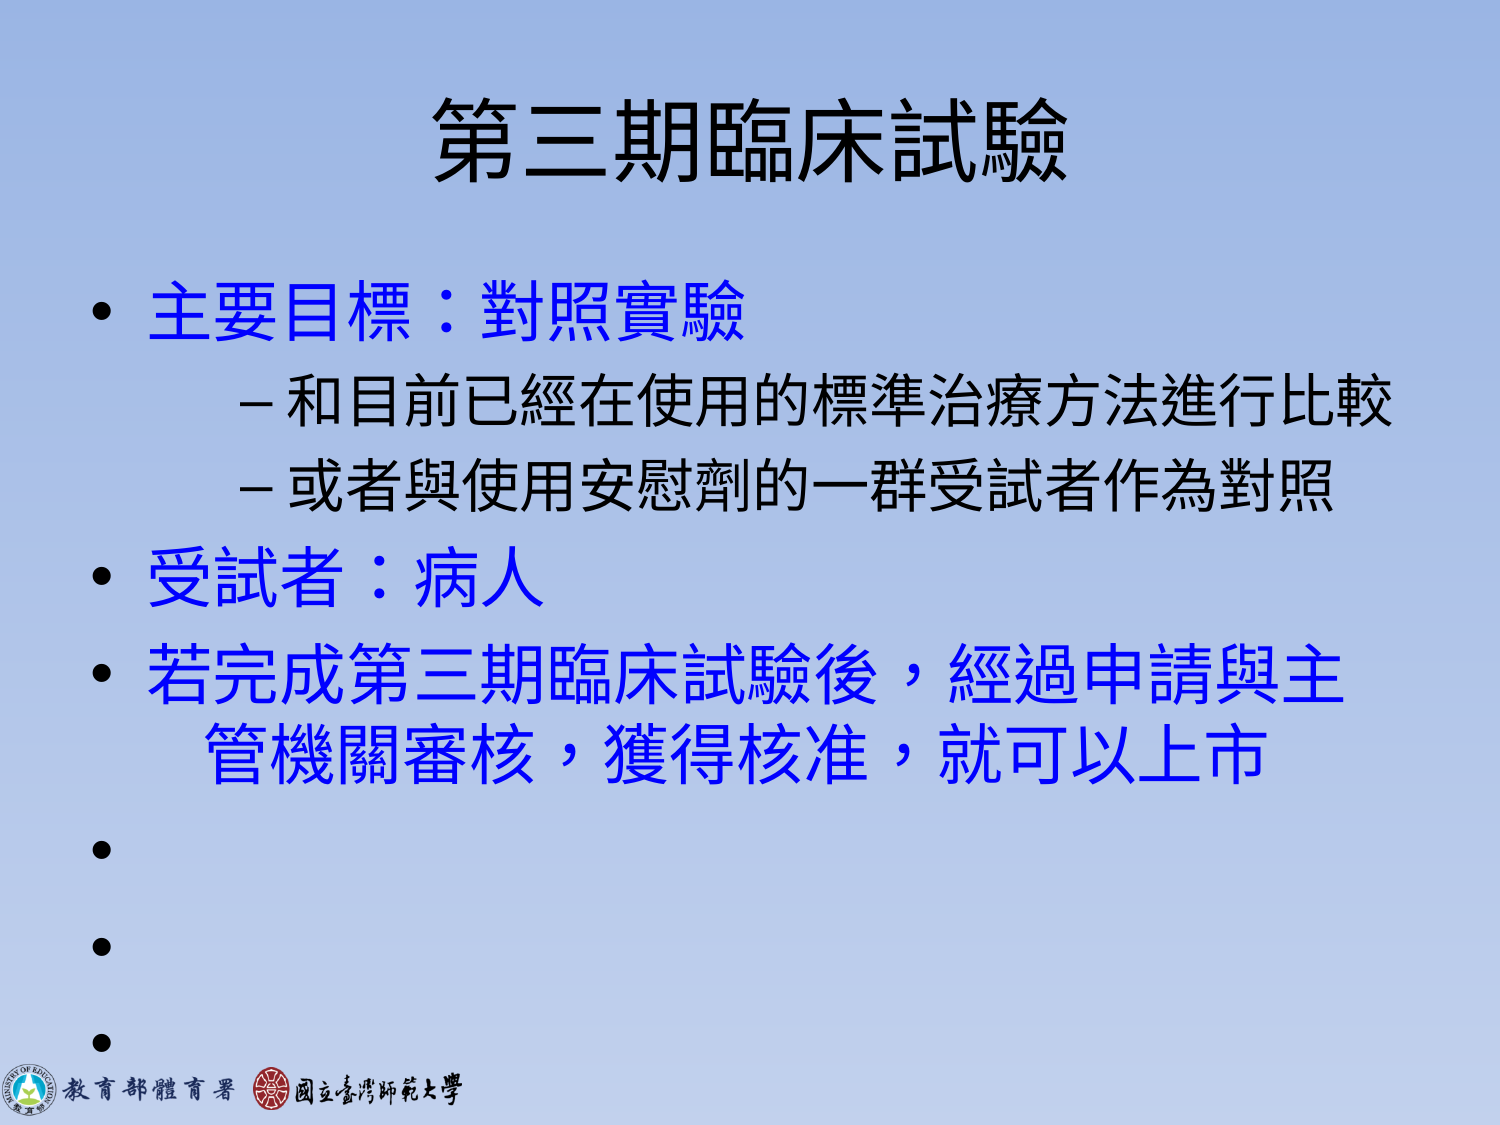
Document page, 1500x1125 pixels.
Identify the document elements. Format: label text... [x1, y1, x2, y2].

title 第三期臨床試驗 [75, 45, 1426, 233]
list 主要目標：對照實驗 和目前已經在使用的標準治療方法進行比較 或者與使用安慰劑的一群受試者作為對照 受試者：病人 若完成第三期臨床試驗後，經過申請與主管機關審核，獲得核准，就可以上市 [75, 262, 1426, 1005]
